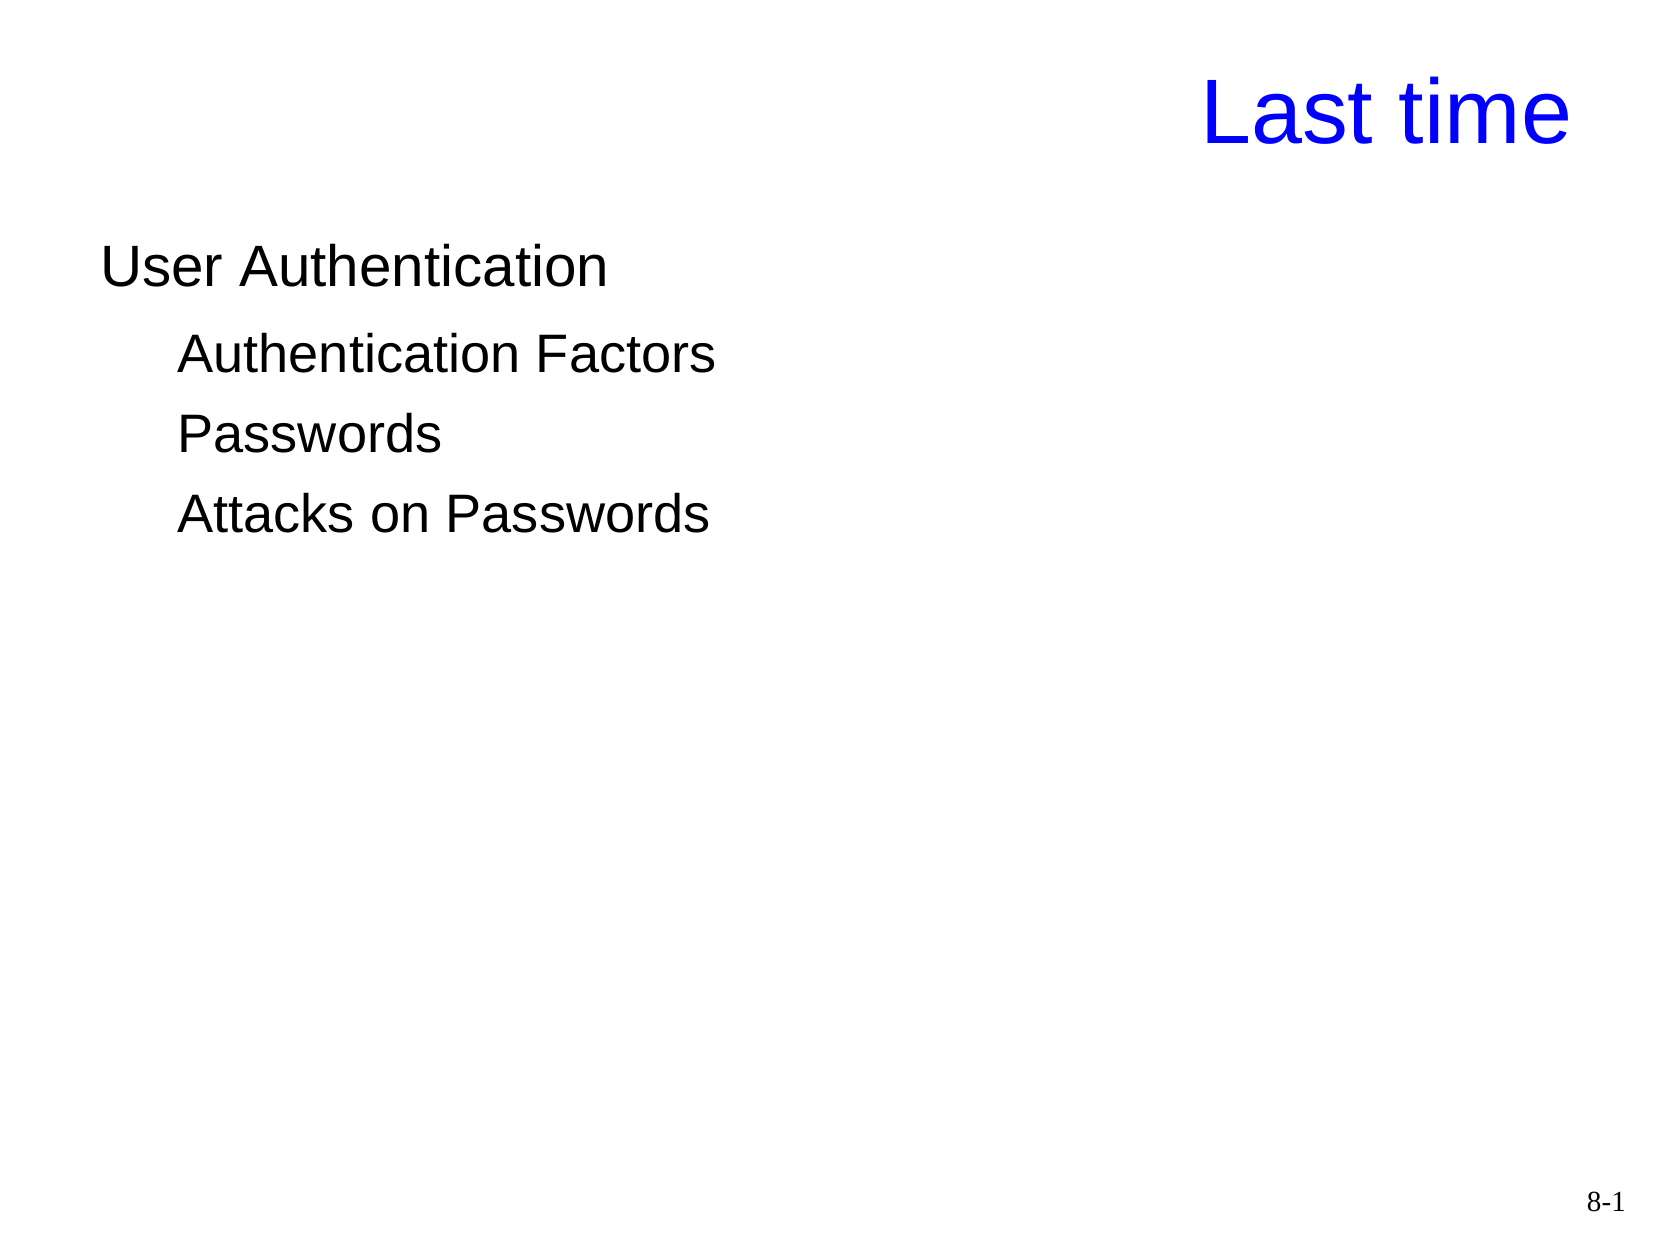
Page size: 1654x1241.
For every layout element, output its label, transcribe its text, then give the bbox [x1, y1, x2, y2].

title Last time [84, 18, 1573, 211]
list User Authentication Authentication Factors Passwords Attacks on Passwords [82, 237, 1571, 1156]
